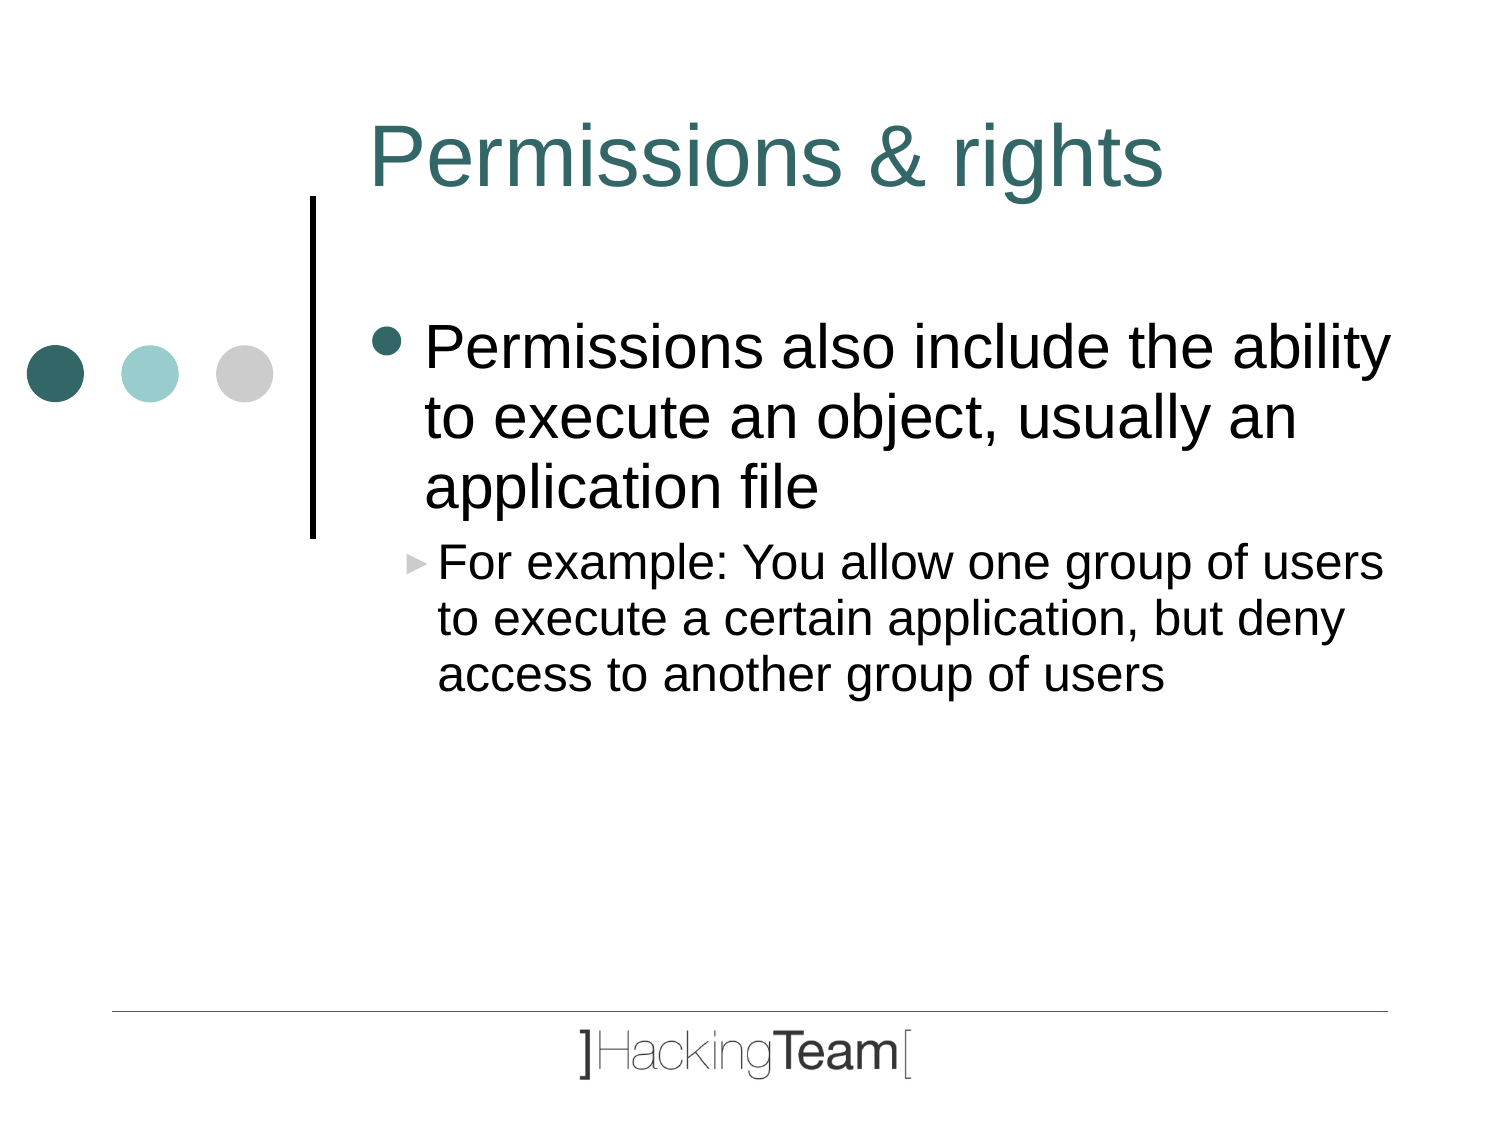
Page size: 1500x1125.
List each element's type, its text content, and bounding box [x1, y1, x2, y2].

title Permissions & rights [249, 38, 1401, 275]
list Permissions also include the ability to execute an object, usually an application file For example: You allow one group of users to execute a certain application, but deny access to another group of users [249, 312, 1401, 1041]
picture [574, 1041, 916, 1084]
